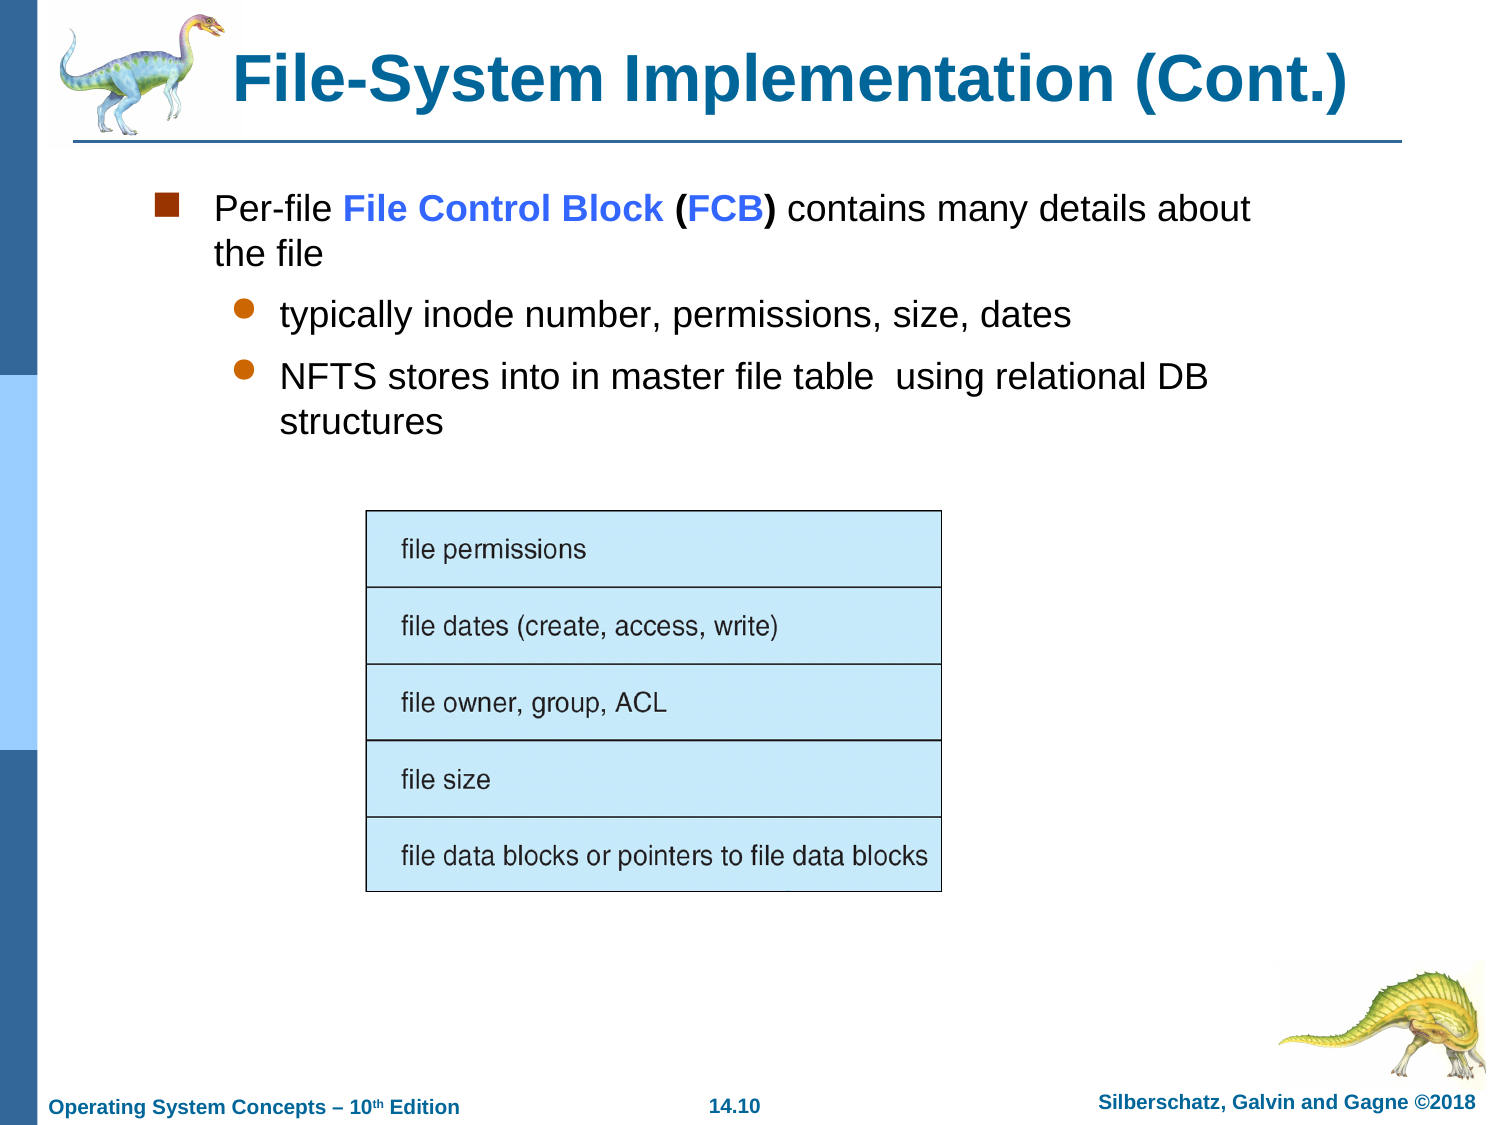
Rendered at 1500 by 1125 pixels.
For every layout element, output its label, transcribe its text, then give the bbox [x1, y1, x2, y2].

picture [365, 510, 942, 892]
picture [1415, 1094, 1423, 1099]
picture [46, 0, 243, 149]
picture [1275, 959, 1486, 1090]
title File-System Implementation (Cont.) [157, 27, 1426, 122]
list Per-file File Control Block (FCB) contains many details about the file typically inode number, permissions, size, dates NFTS stores into in master file table using relational DB structures [142, 176, 1294, 920]
